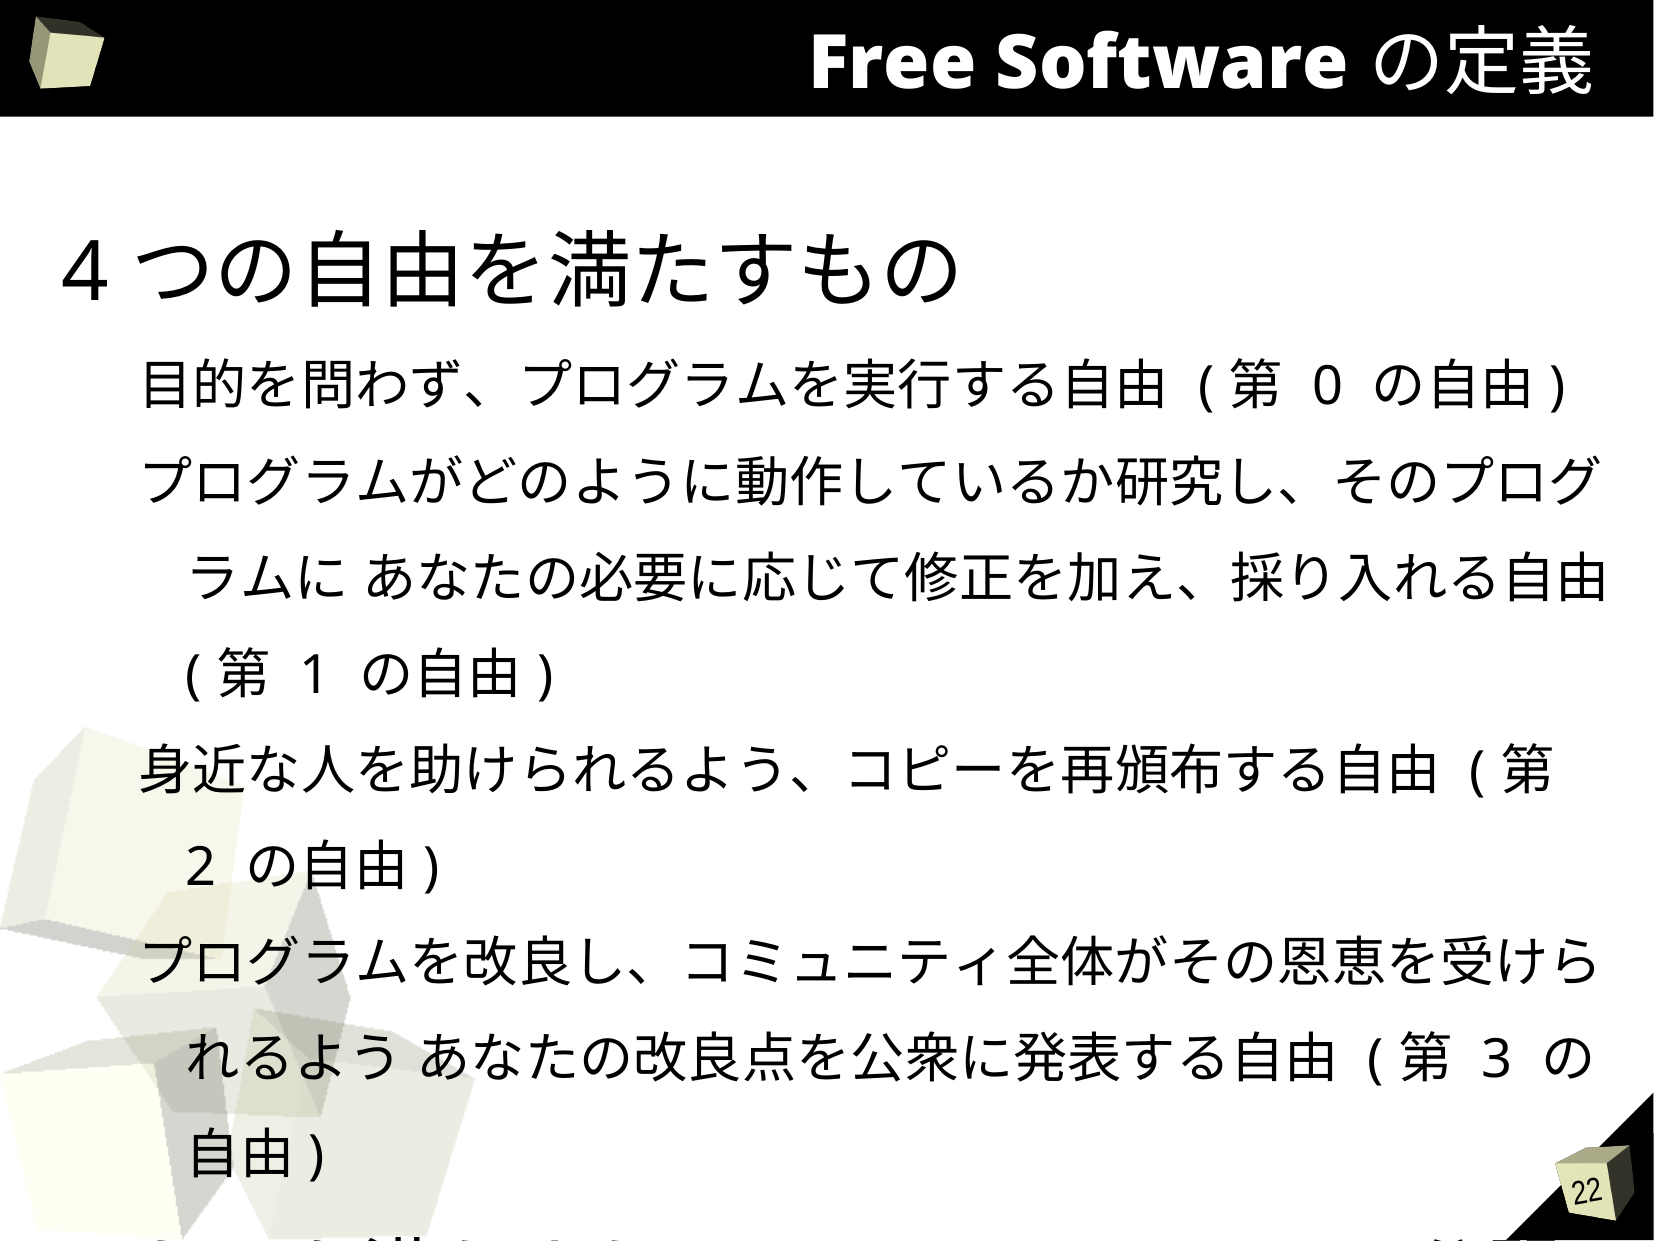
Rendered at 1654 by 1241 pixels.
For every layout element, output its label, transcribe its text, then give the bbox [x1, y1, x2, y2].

title Free Softwareの定義 [118, 0, 1595, 119]
list 4つの自由を満たすもの 目的を問わず、プログラムを実行する自由 (第 0 の自由) プログラムがどのように動作しているか研究し、そのプログラムに あなたの必要に応じて修正を加え、採り入れる自由 (第 1 の自由) 身近な人を助けられるよう、コピーを再頒布する自由 (第 2 の自由) プログラムを改良し、コミュニティ全体がその恩恵を受けられるよう あなたの改良点を公衆に発表する自由 (第 3 の自由) これらを満たすためにはソースコードの公開が必須 http://www.gnu.org/philosophy/free-sw.ja.html [44, 177, 1611, 1214]
picture [0, 726, 477, 1241]
